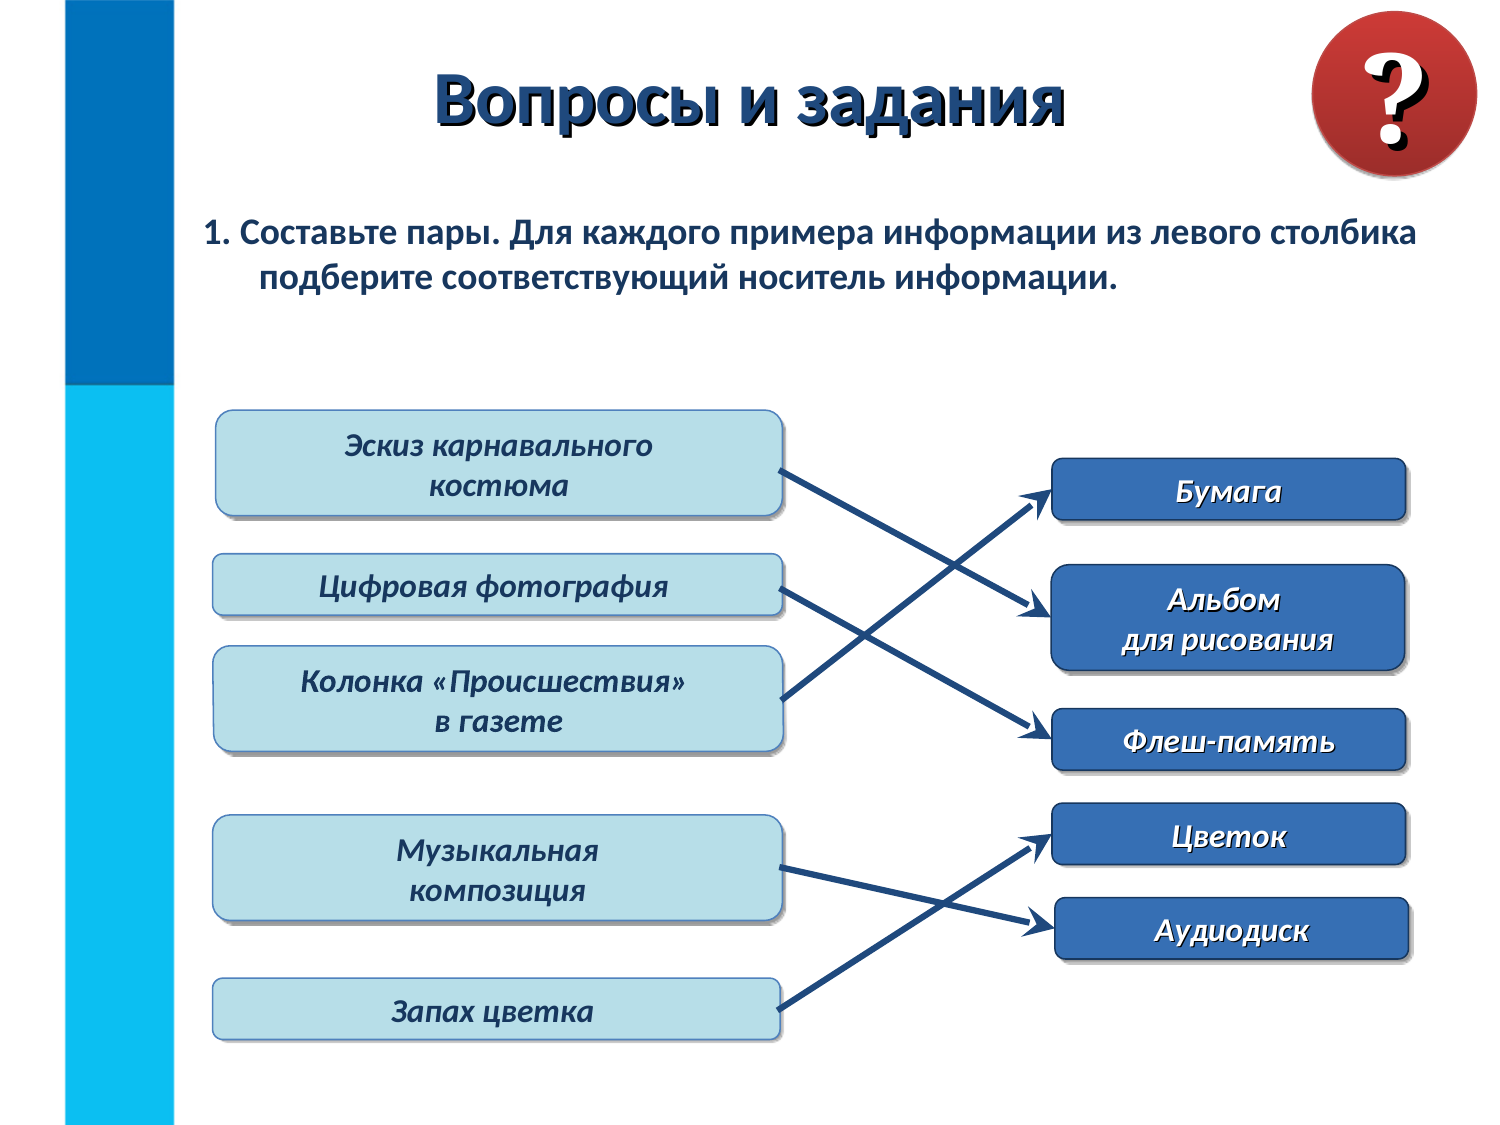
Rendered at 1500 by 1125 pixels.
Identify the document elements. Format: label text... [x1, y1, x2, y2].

text_box Музыкальная композиция [212, 814, 783, 921]
text_box Аудиодиск [1054, 897, 1409, 959]
text_box Колонка «Происшествия» в газете [212, 645, 784, 752]
text_box ? [1312, 11, 1477, 176]
text_box Альбом для рисования [1051, 564, 1405, 671]
text_box Запах цветка [212, 978, 781, 1040]
text_box Цветок [1052, 803, 1406, 865]
text_box Цифровая фотография [212, 553, 783, 616]
text_box Бумага [1052, 458, 1406, 520]
text_box Флеш-память [1052, 708, 1406, 771]
picture [0, 0, 1500, 1125]
title Вопросы и задания [75, 0, 1426, 188]
list 1. Составьте пары. Для каждого примера информации из левого столбика подберите соответствующий носитель информации. [187, 199, 1444, 434]
text_box Эскиз карнавального костюма [215, 410, 783, 516]
